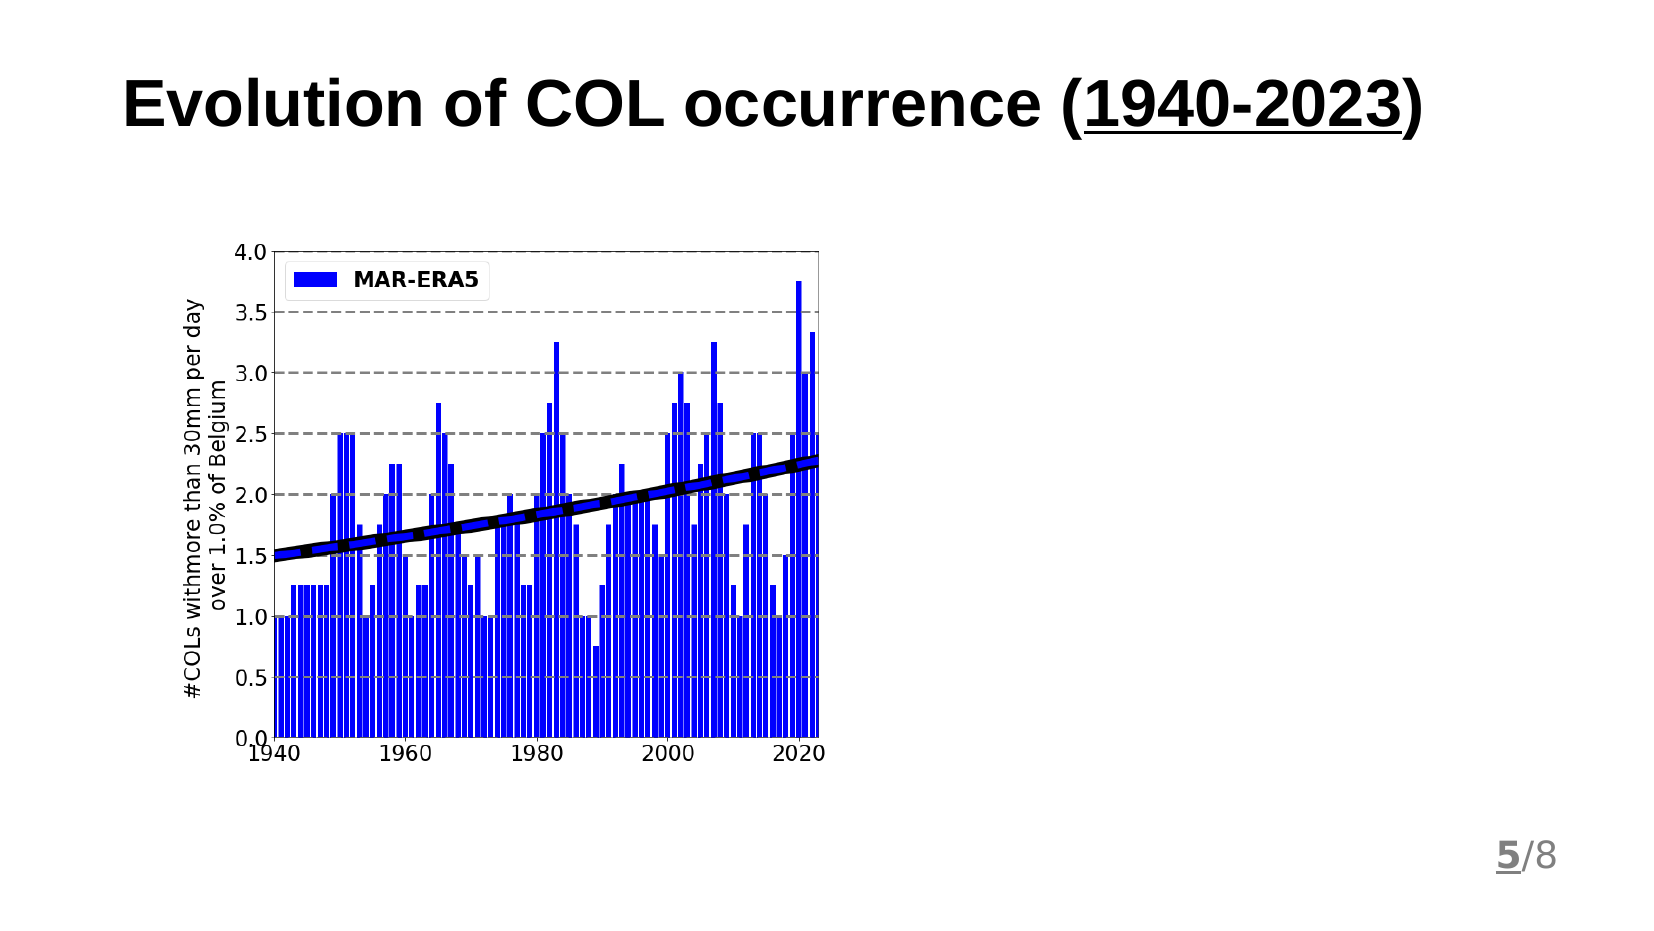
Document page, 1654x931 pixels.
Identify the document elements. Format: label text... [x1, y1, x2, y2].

text_box 5/8 [1480, 826, 1595, 897]
text_box Evolution of COL occurrence (1940-2023) [107, 59, 1477, 224]
picture [177, 236, 857, 771]
